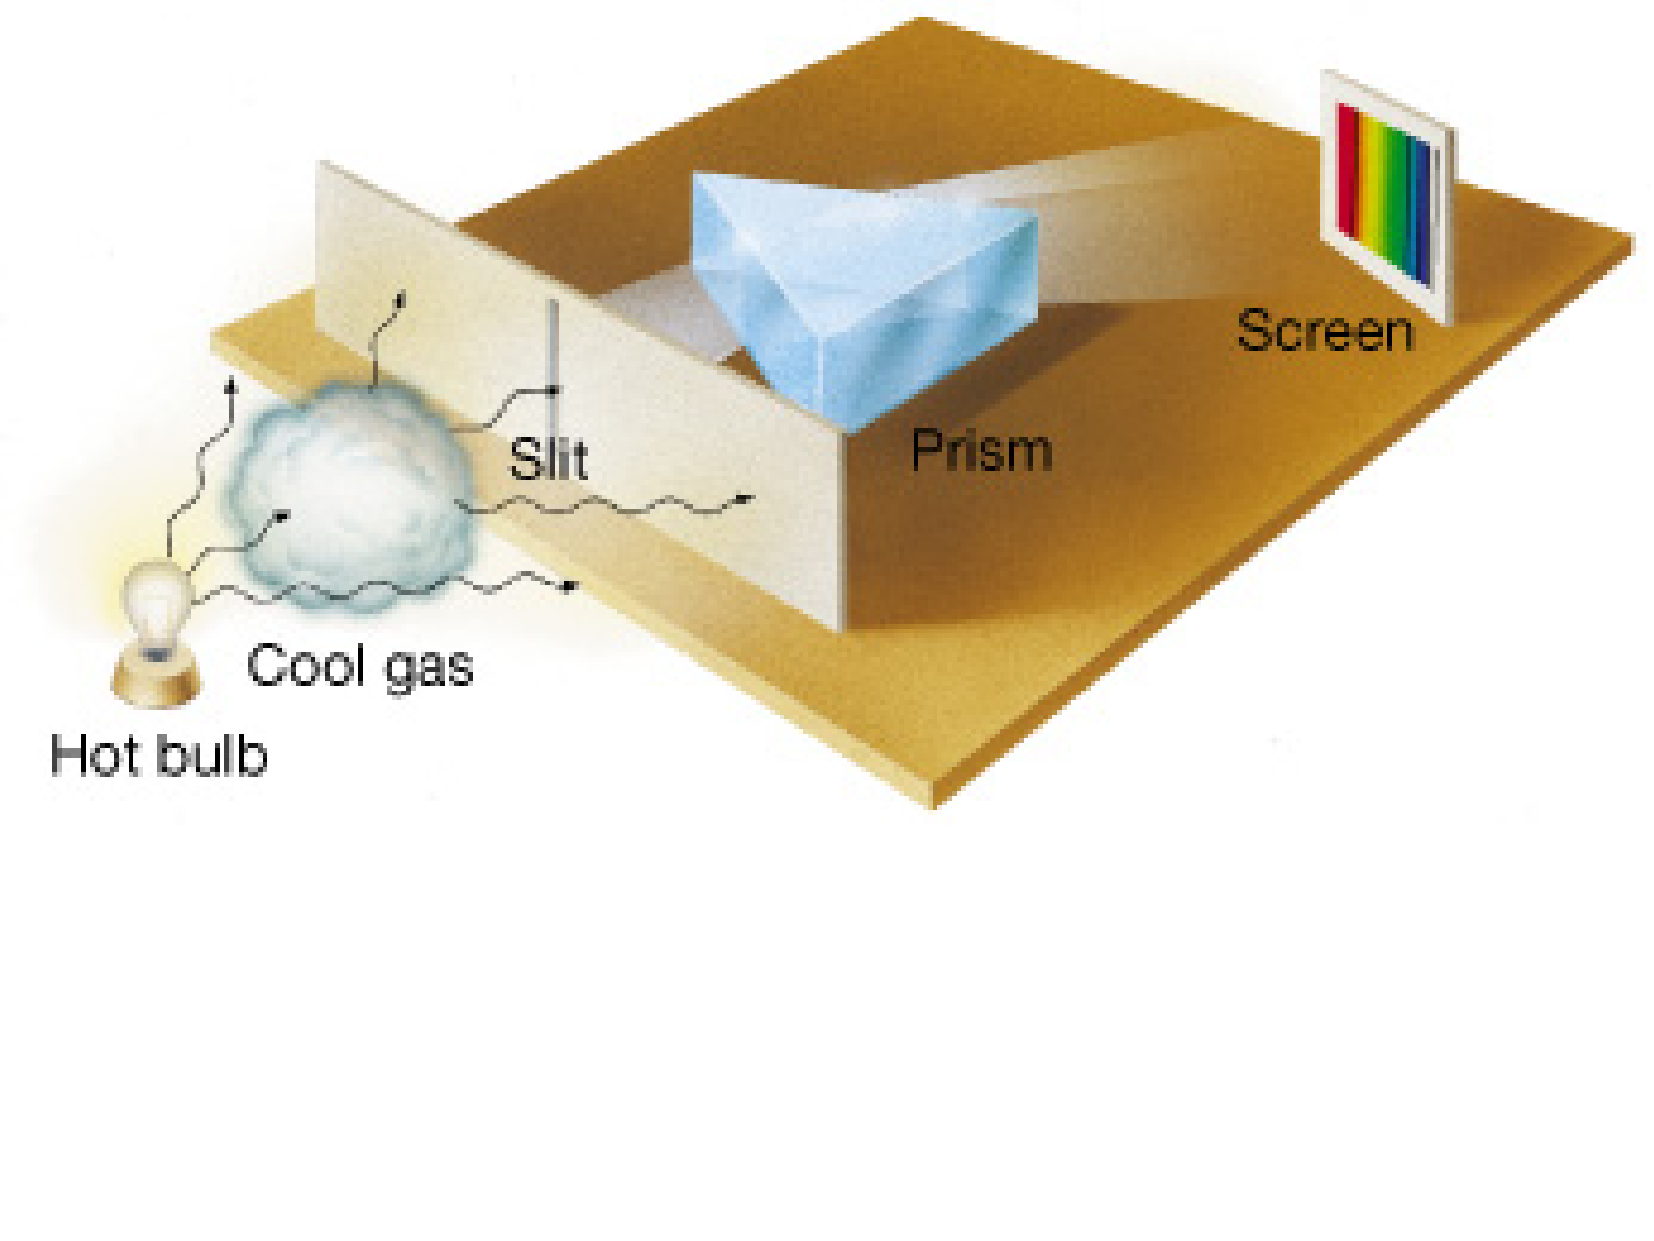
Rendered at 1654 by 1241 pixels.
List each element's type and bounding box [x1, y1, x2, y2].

picture [0, 0, 1651, 826]
